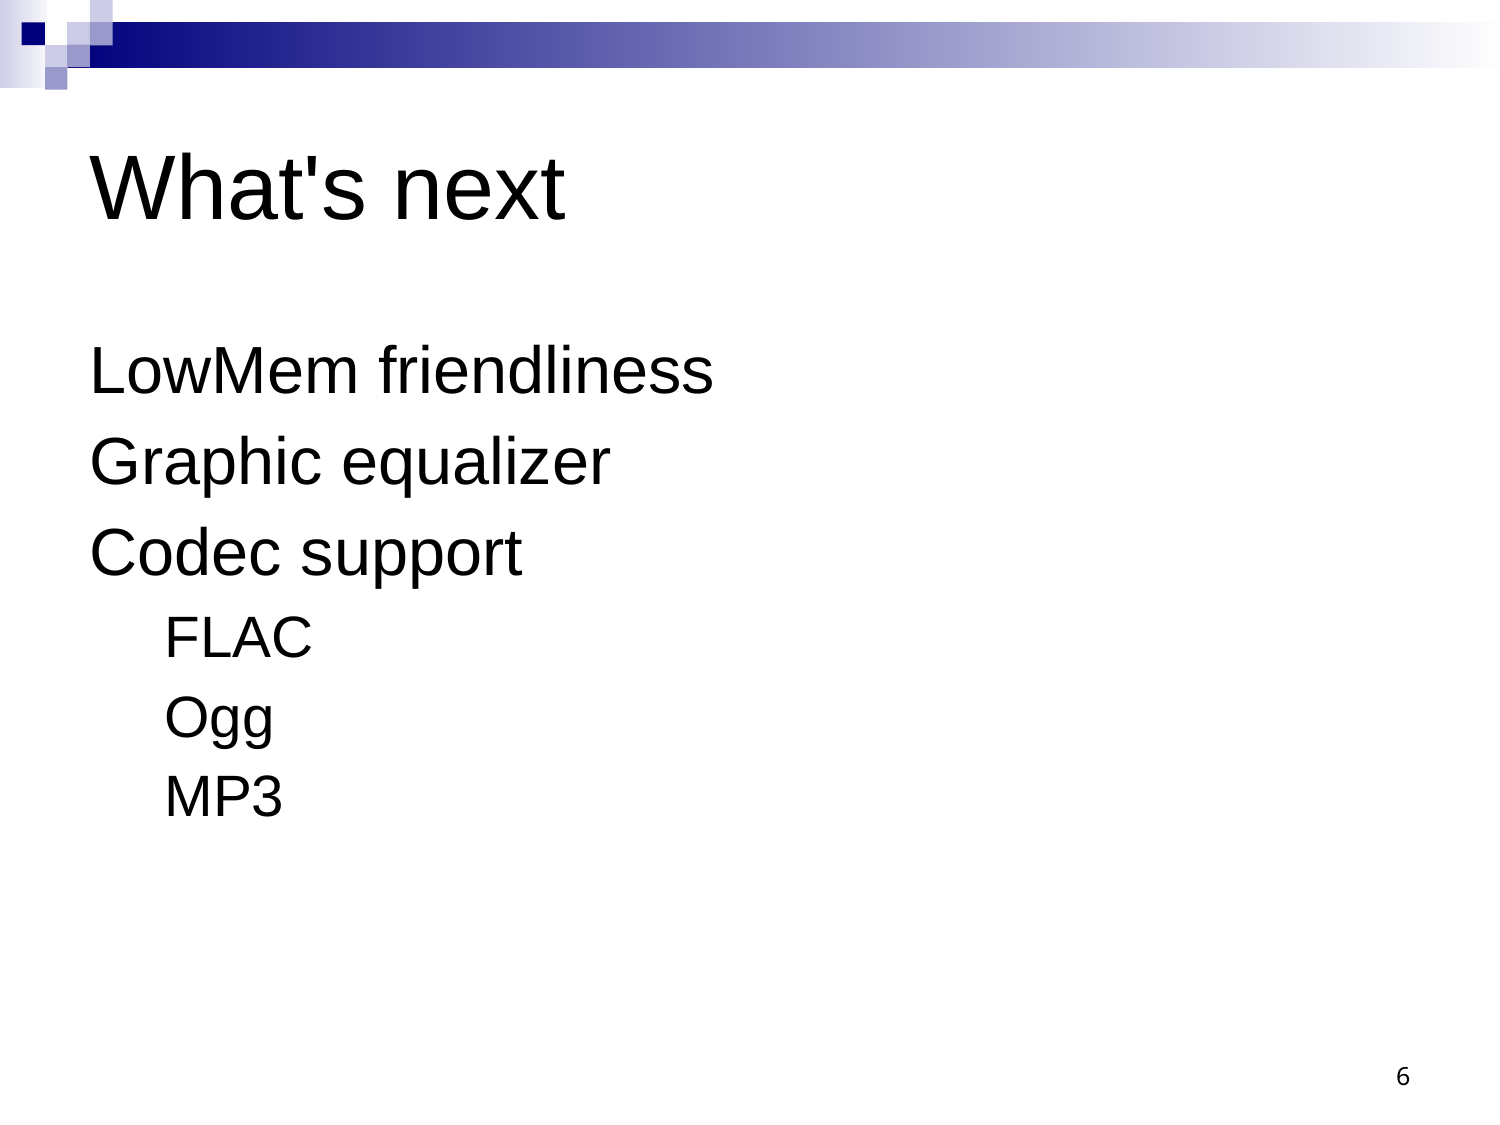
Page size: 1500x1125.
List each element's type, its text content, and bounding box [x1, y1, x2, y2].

title What's next [75, 75, 1426, 301]
list LowMem friendliness Graphic equalizer Codec support FLAC Ogg MP3 [75, 324, 1426, 1061]
